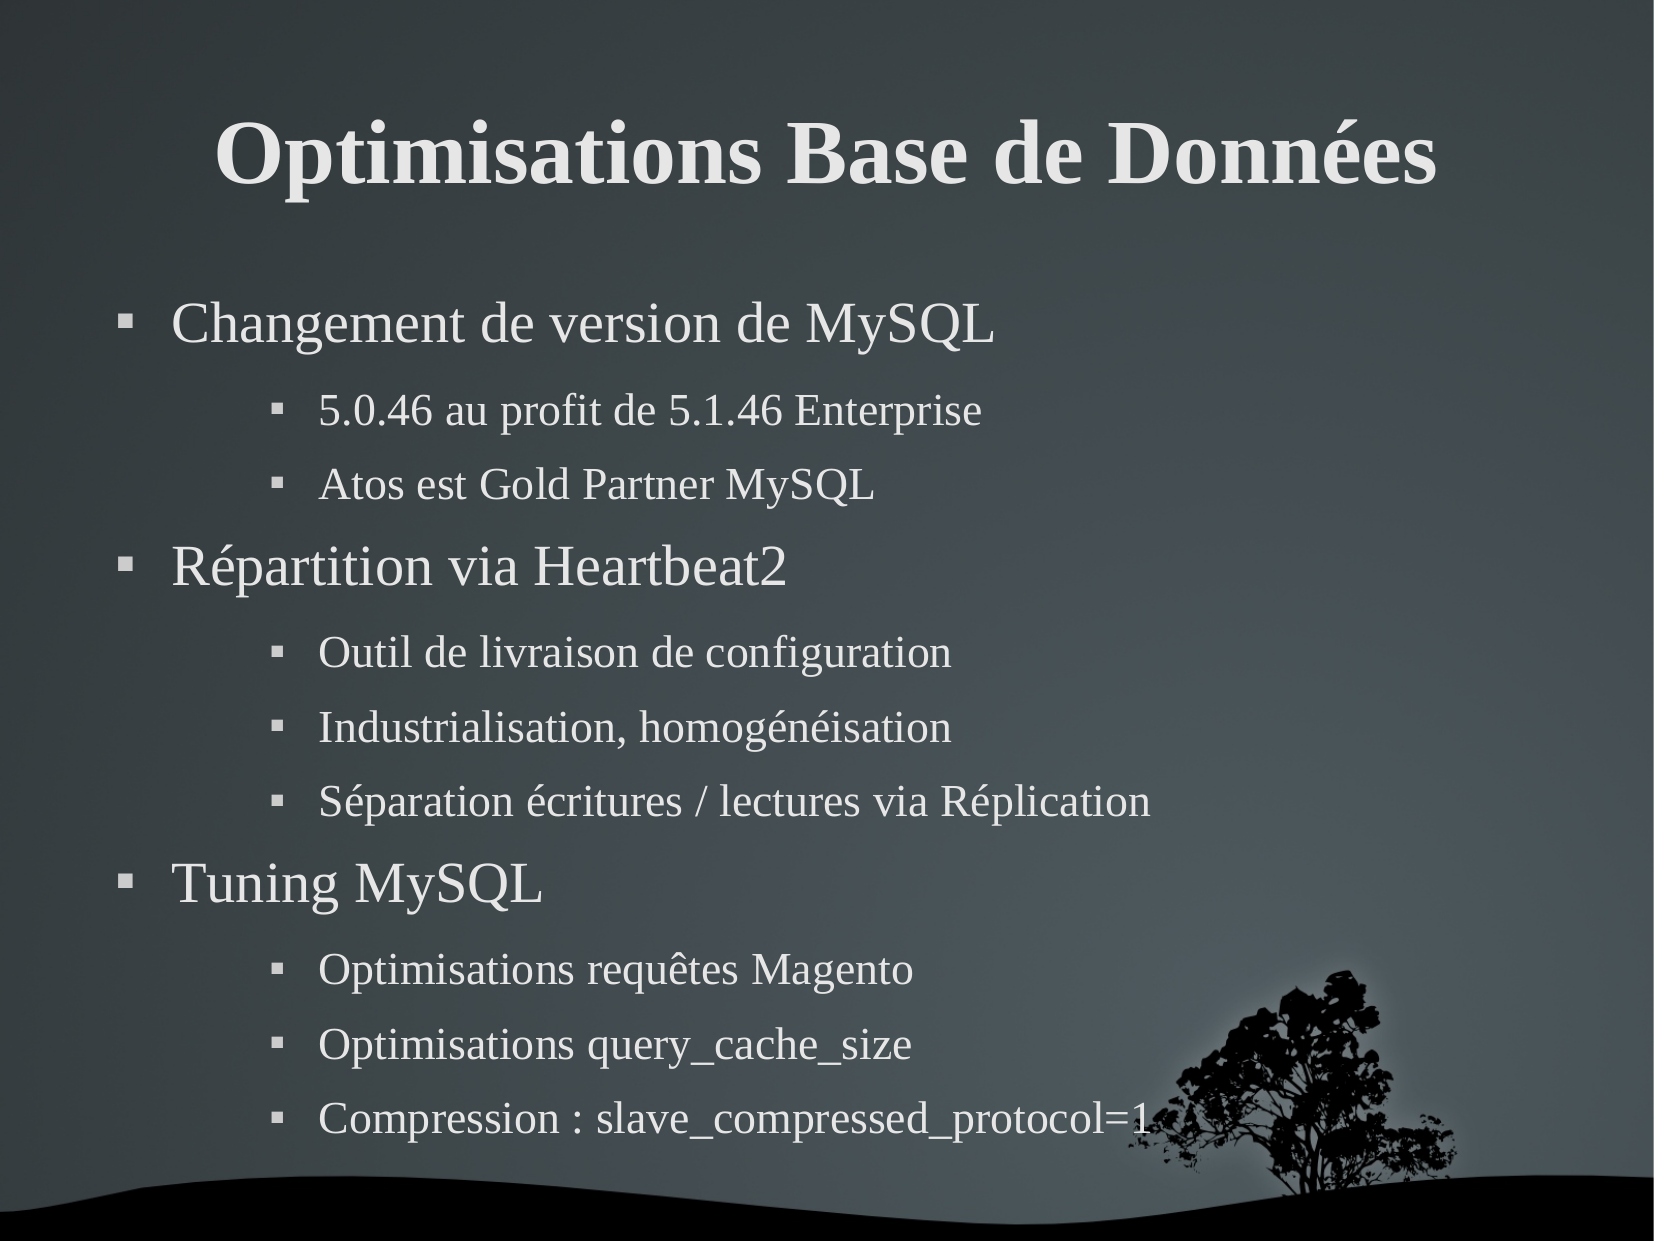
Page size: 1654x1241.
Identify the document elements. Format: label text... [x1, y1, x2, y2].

title Optimisations Base de Données [82, 49, 1571, 257]
list Changement de version de MySQL 5.0.46 au profit de 5.1.46 Enterprise Atos est Gold Partner MySQL Répartition via Heartbeat2 Outil de livraison de configuration Industrialisation, homogénéisation Séparation écritures / lectures via Réplication Tuning MySQL Optimisations requêtes Magento Optimisations query_cache_size Compression : slave_compressed_protocol=1 [82, 290, 1571, 1200]
picture [0, 0, 1654, 1241]
